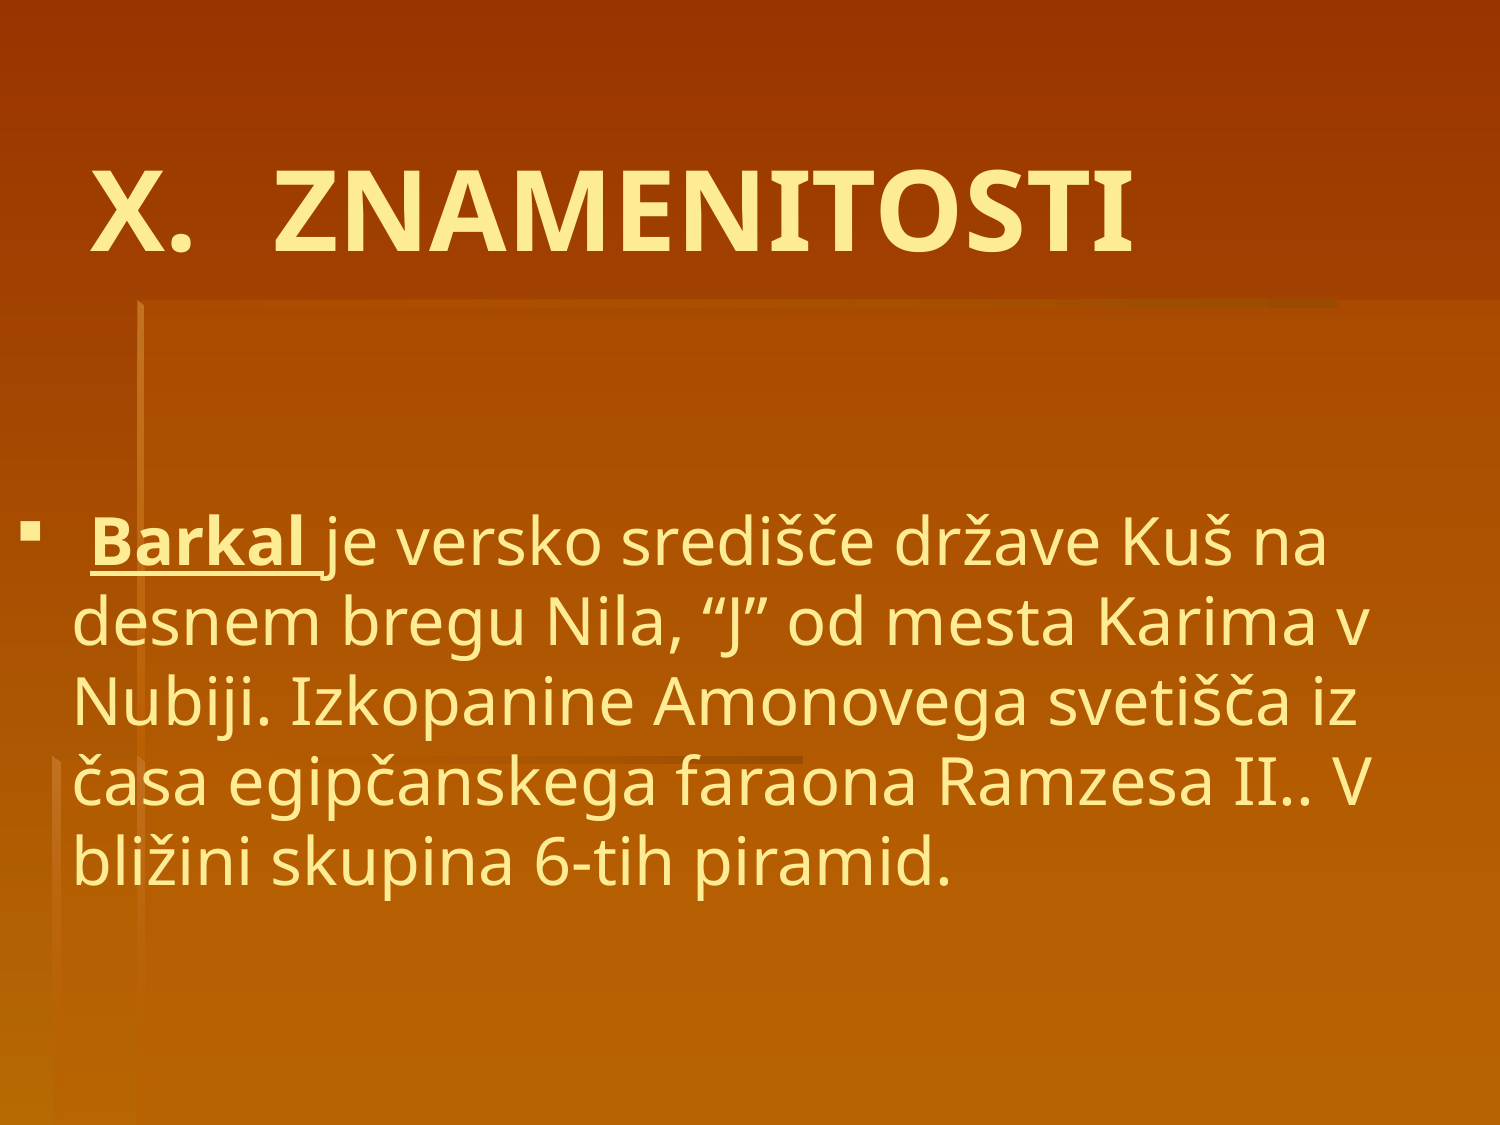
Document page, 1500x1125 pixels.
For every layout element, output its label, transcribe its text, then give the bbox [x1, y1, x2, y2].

title ZNAMENITOSTI [75, 40, 1451, 374]
list Barkal je versko središče države Kuš na desnem bregu Nila, “J” od mesta Karima v Nubiji. Izkopanine Amonovega svetišča iz časa egipčanskega faraona Ramzesa II.. V bližini skupina 6-tih piramid. [0, 491, 1500, 1125]
